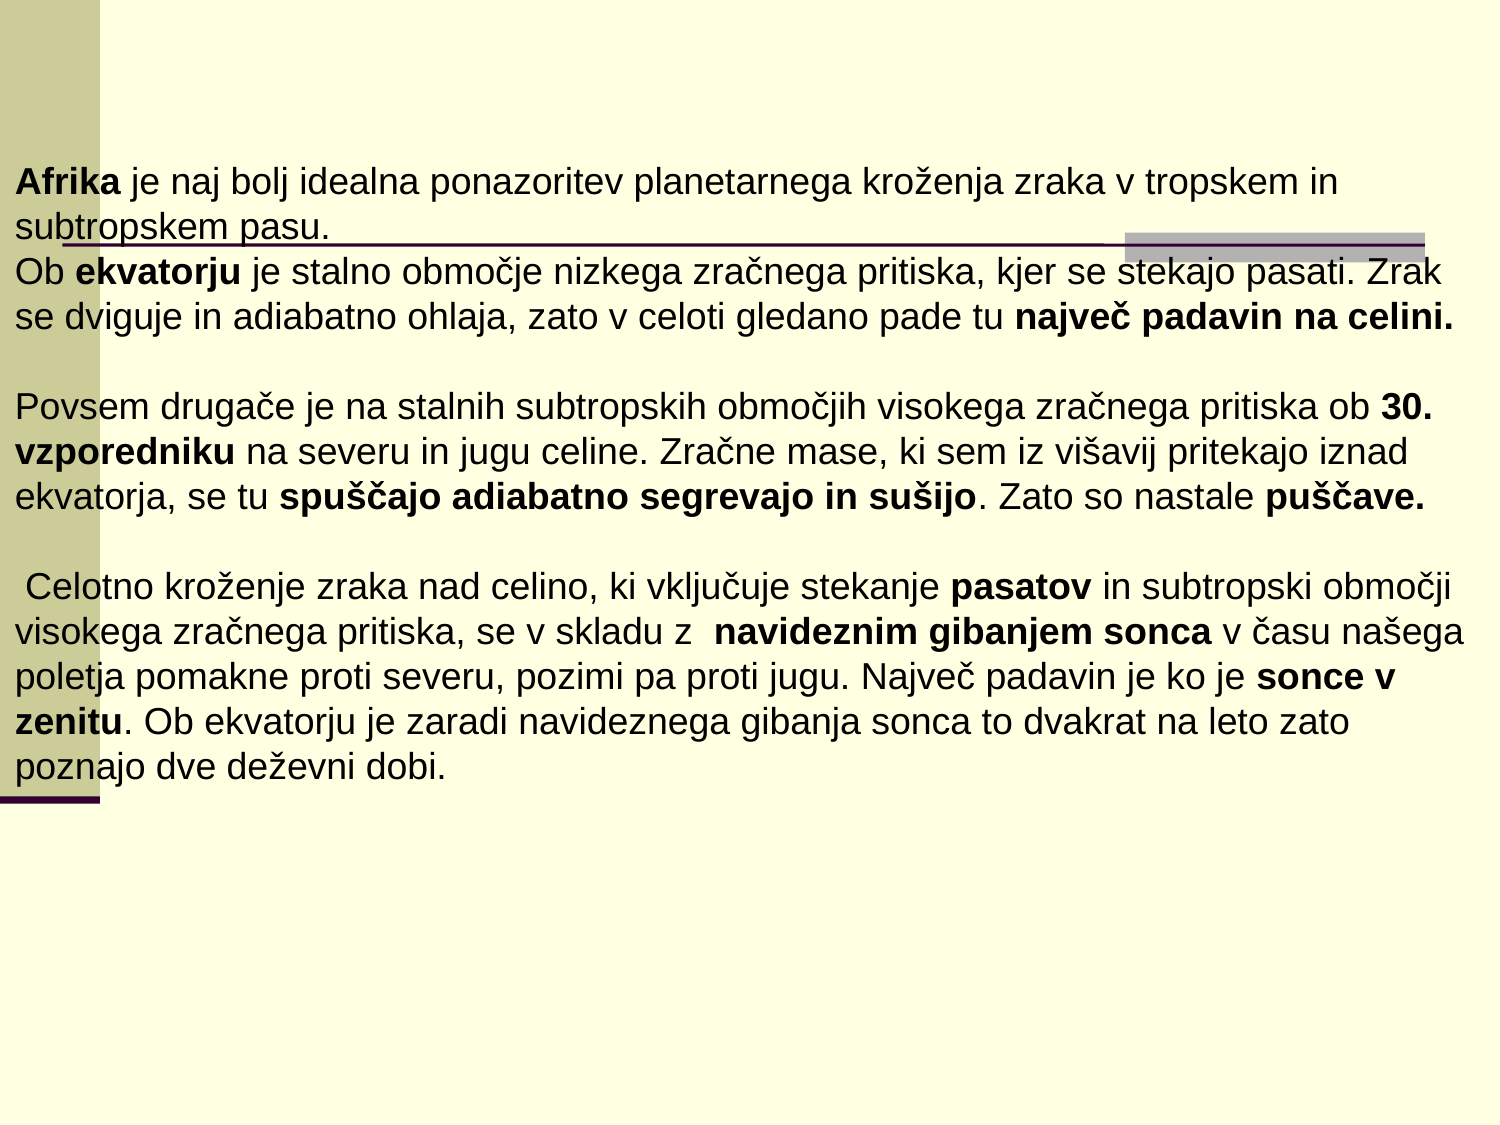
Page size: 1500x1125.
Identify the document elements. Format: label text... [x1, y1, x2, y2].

text_box Afrika je naj bolj idealna ponazoritev planetarnega kroženja zraka v tropskem in subtropskem pasu. Ob ekvatorju je stalno območje nizkega zračnega pritiska, kjer se stekajo pasati. Zrak se dviguje in adiabatno ohlaja, zato v celoti gledano pade tu največ padavin na celini. Povsem drugače je na stalnih subtropskih območjih visokega zračnega pritiska ob 30. vzporedniku na severu in jugu celine. Zračne mase, ki sem iz višavij pritekajo iznad ekvatorja, se tu spuščajo adiabatno segrevajo in sušijo. Zato so nastale puščave. Celotno kroženje zraka nad celino, ki vključuje stekanje pasatov in subtropski območji visokega zračnega pritiska, se v skladu z navideznim gibanjem sonca v času našega poletja pomakne proti severu, pozimi pa proti jugu. Največ padavin je ko je sonce v zenitu. Ob ekvatorju je zaradi navideznega gibanja sonca to dvakrat na leto zato poznajo dve deževni dobi. [0, 149, 1500, 795]
